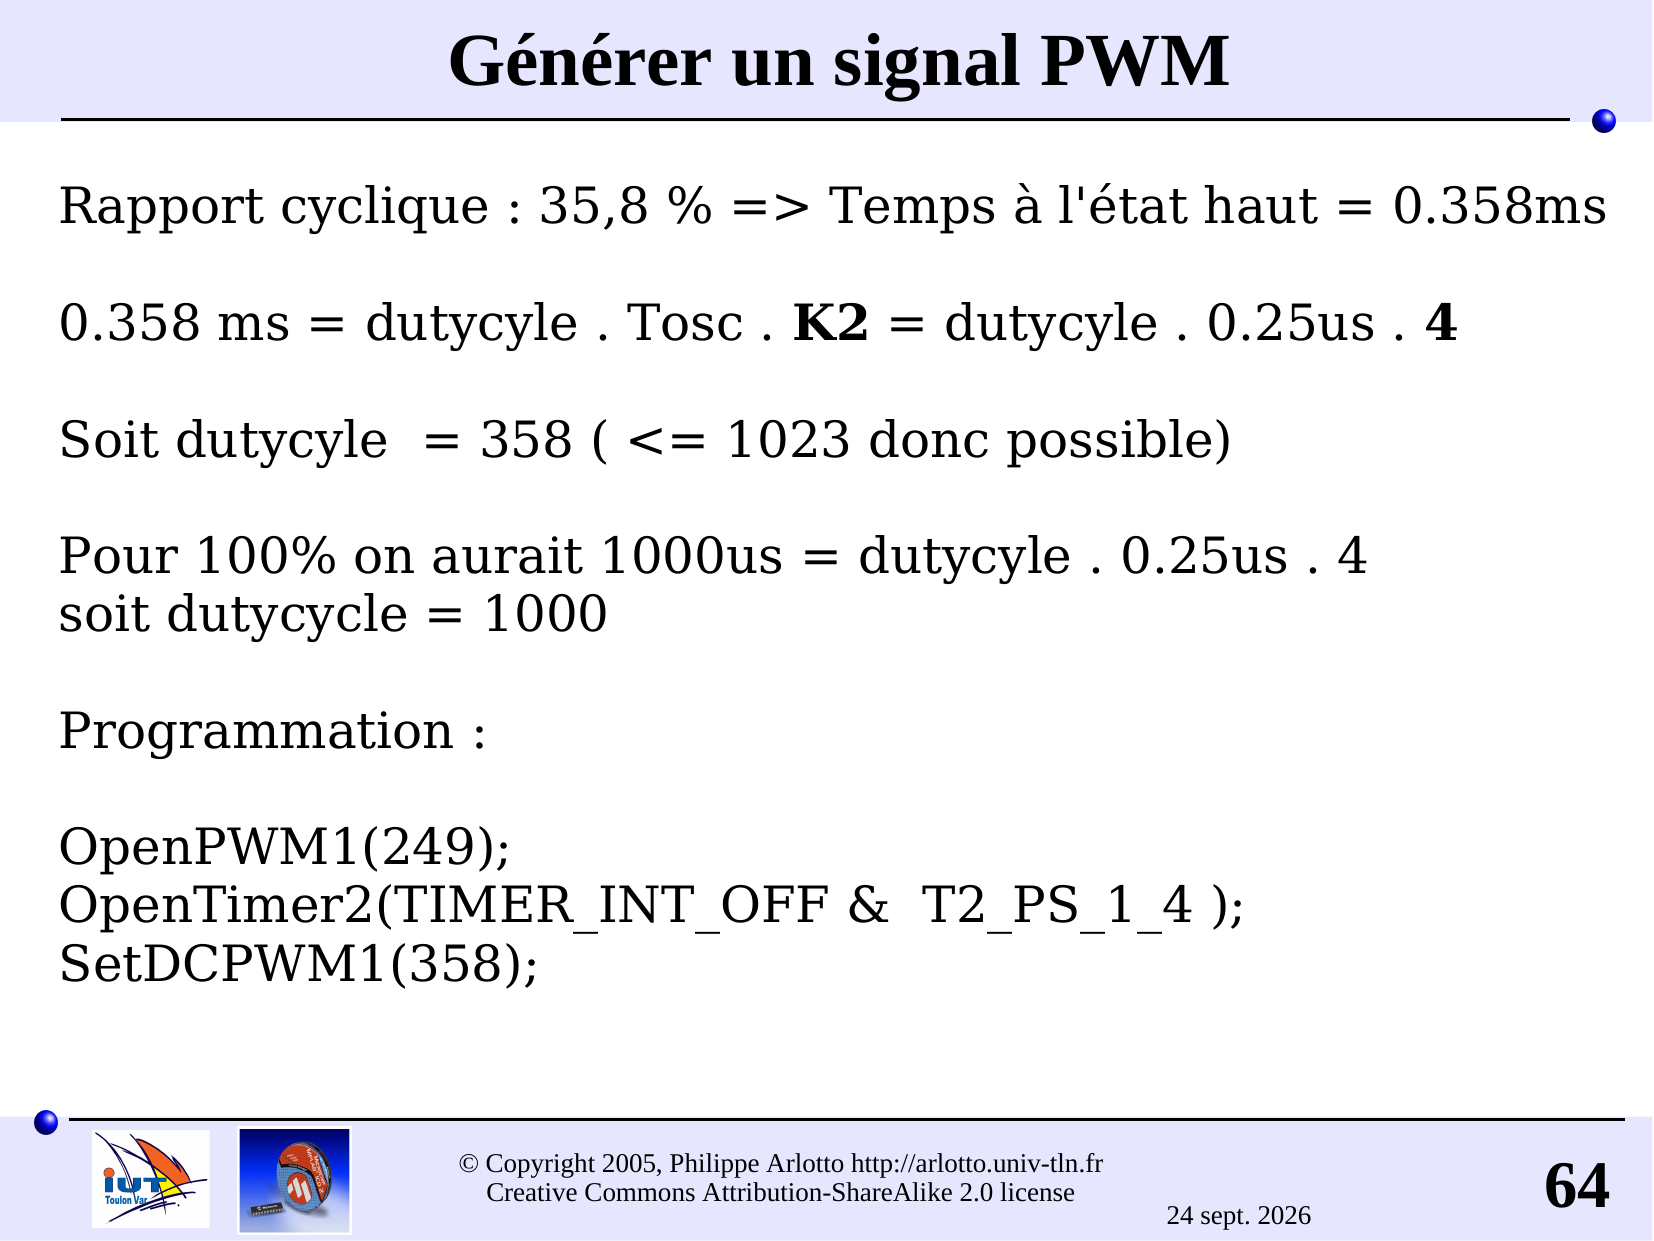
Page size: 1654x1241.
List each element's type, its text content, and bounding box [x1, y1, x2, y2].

title Générer un signal PWM [95, 14, 1585, 107]
text_box Rapport cyclique : 35,8 % => Temps à l'état haut = 0.358ms 0.358 ms = dutycyle . Tosc . K2 = dutycyle . 0.25us . 4 Soit dutycyle = 358 ( <= 1023 donc possible) Pour 100% on aurait 1000us = dutycyle . 0.25us . 4 soit dutycycle = 1000 Programmation : OpenPWM1(249); OpenTimer2(TIMER_INT_OFF & T2_PS_1_4 ); SetDCPWM1(358); [59, 177, 1610, 1052]
picture [237, 1126, 352, 1235]
